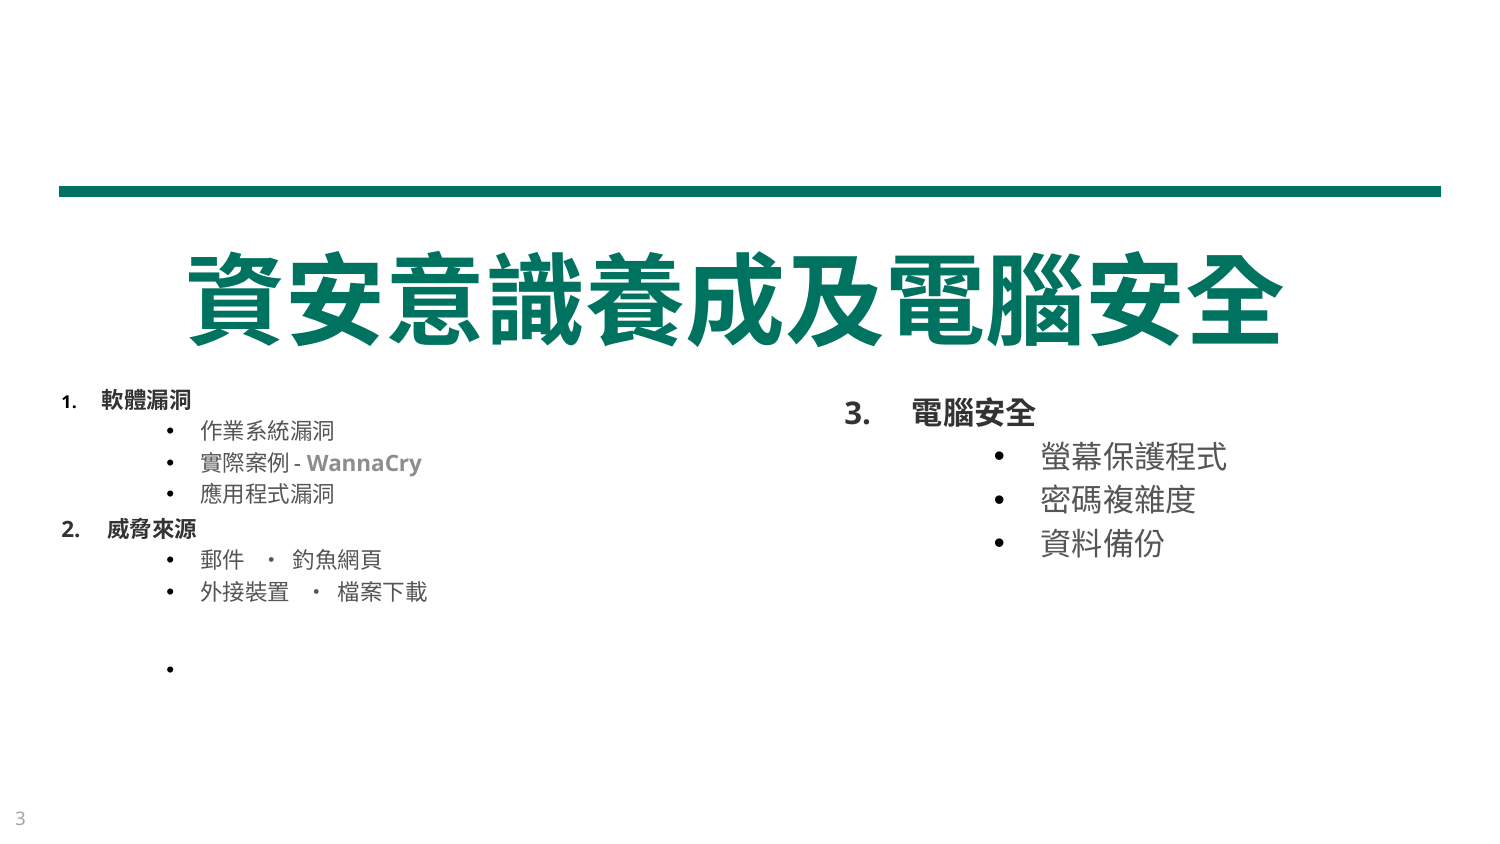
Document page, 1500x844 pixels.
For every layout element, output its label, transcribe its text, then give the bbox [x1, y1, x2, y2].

text_box 3. 電腦安全 螢幕保護程式 密碼複雜度 資料備份 [844, 388, 1500, 729]
title 資安意識養成及電腦安全 [58, 228, 1412, 342]
list 軟體漏洞 作業系統漏洞 實際案例- WannaCry 應用程式漏洞 2. 威脅來源 郵件 ‧ 釣魚網頁 外接裝置 ‧ 檔案下載 [147, 394, 827, 735]
slide_number 3 [15, 806, 61, 831]
